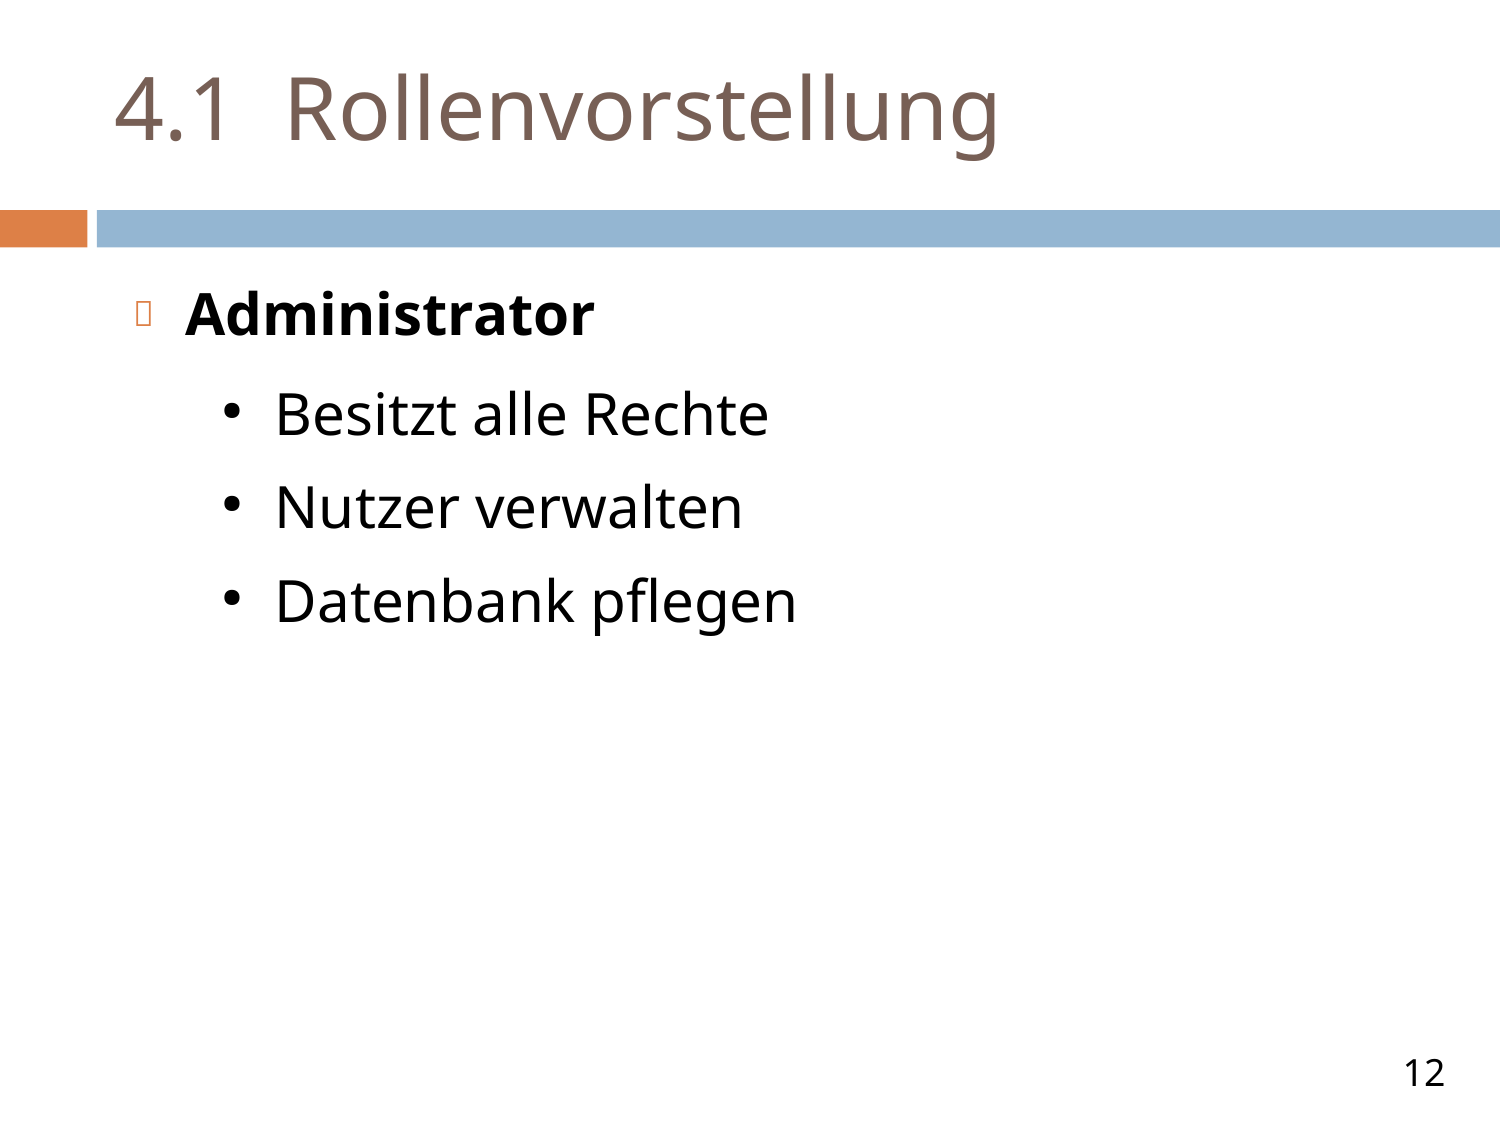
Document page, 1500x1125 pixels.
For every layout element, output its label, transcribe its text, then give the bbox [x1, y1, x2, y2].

title 4.1 Rollenvorstellung [99, 37, 1477, 200]
list Administrator Besitzt alle Rechte Nutzer verwalten Datenbank pflegen [118, 262, 1456, 1063]
